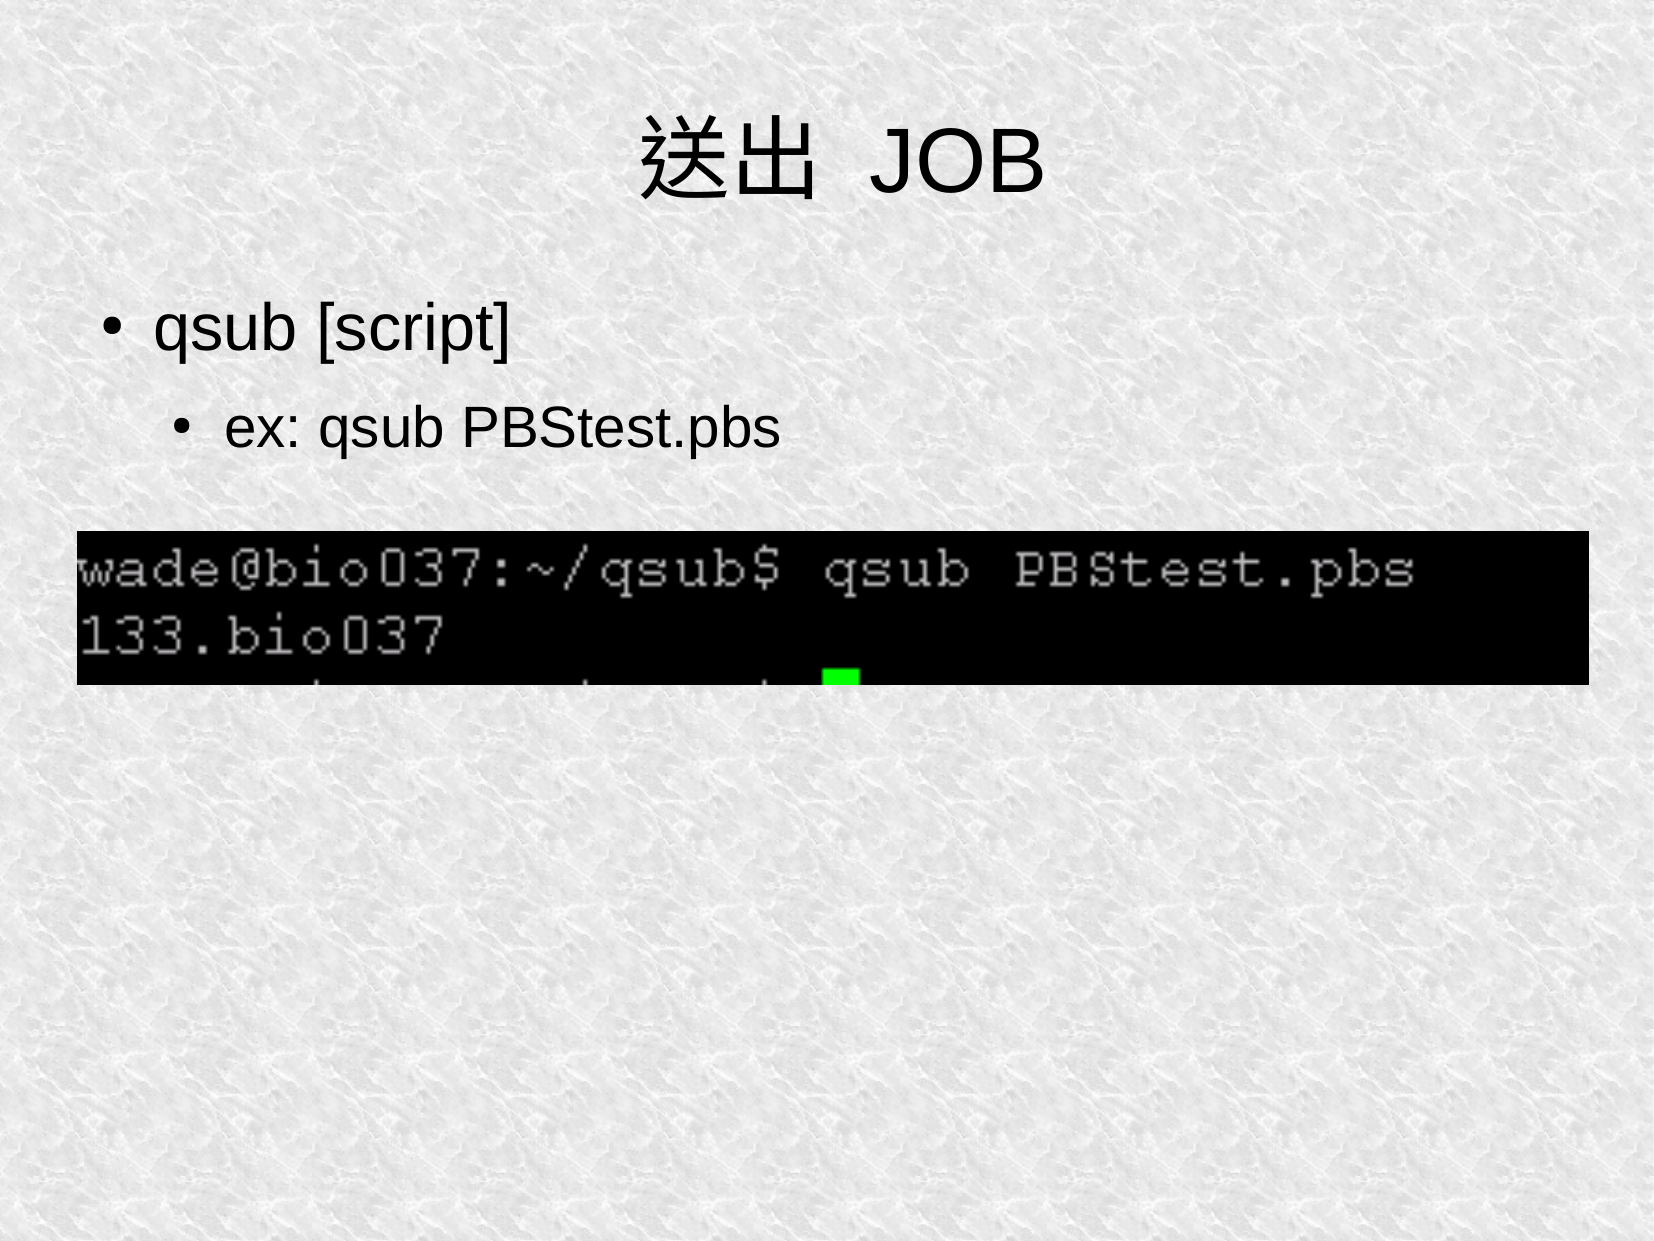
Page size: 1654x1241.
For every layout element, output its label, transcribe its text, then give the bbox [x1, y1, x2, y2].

title 送出 JOB [82, 56, 1571, 250]
picture [0, 0, 1654, 1241]
list qsub [script] ex: qsub PBStest.pbs [82, 290, 1571, 460]
